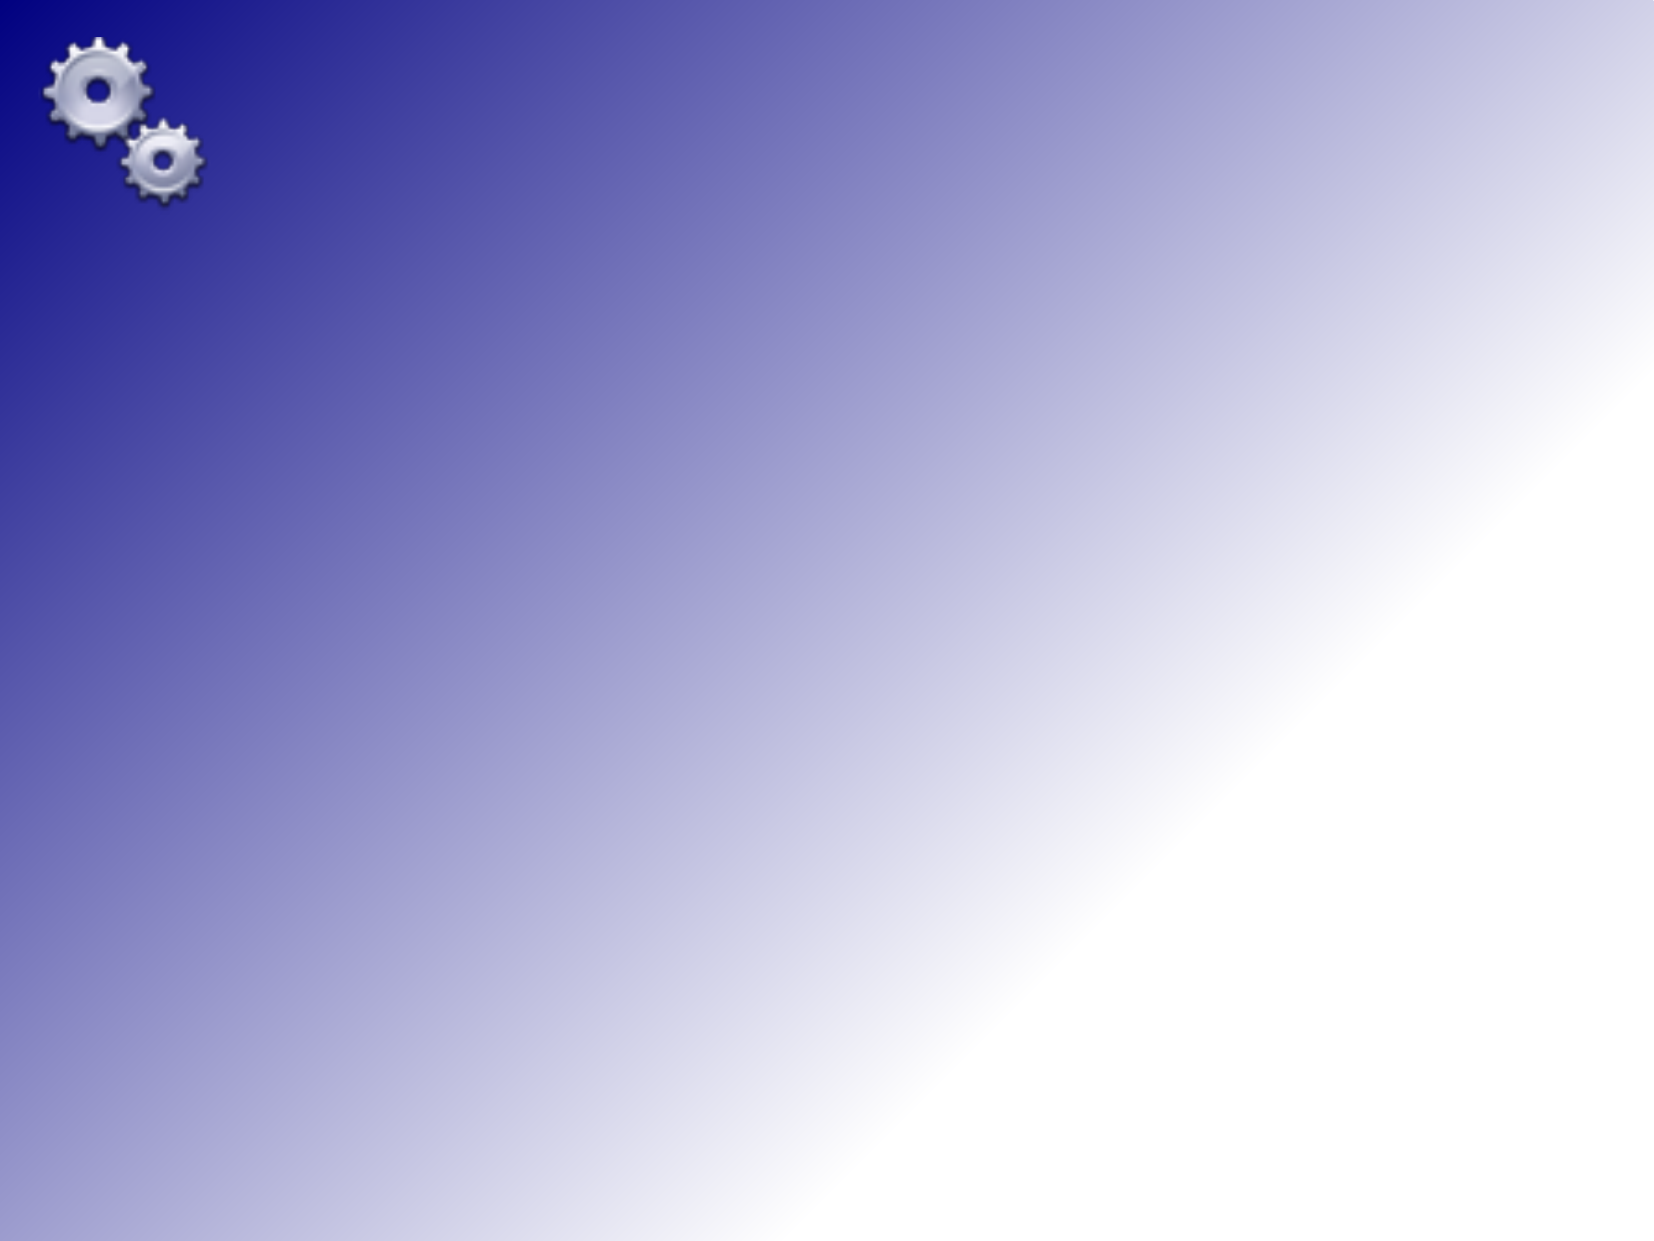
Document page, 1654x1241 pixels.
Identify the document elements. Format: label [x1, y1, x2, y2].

picture [37, 37, 215, 215]
